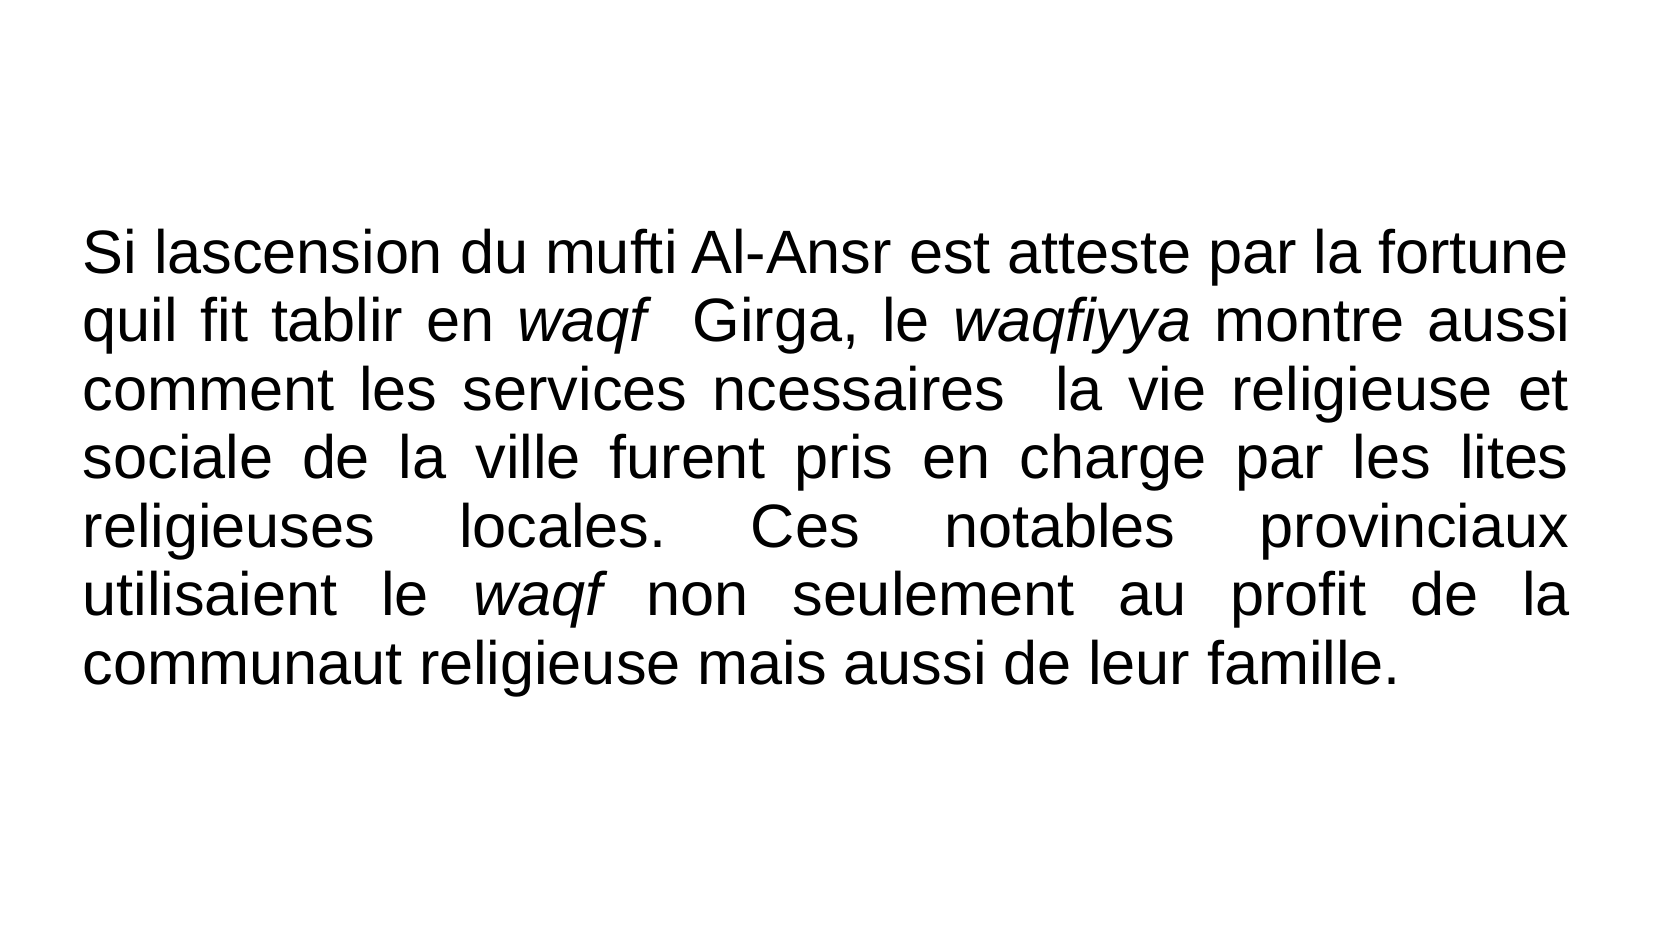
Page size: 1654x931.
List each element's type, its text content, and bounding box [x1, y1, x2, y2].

list Si lascension du mufti Al-Ansr est atteste par la fortune quil fit tablir en waqf Girga, le waqfiyya montre aussi comment les services ncessaires la vie religieuse et sociale de la ville furent pris en charge par les lites religieuses locales. Ces notables provinciaux utilisaient le waqf non seulement au profit de la communaut religieuse mais aussi de leur famille. [82, 217, 1571, 758]
